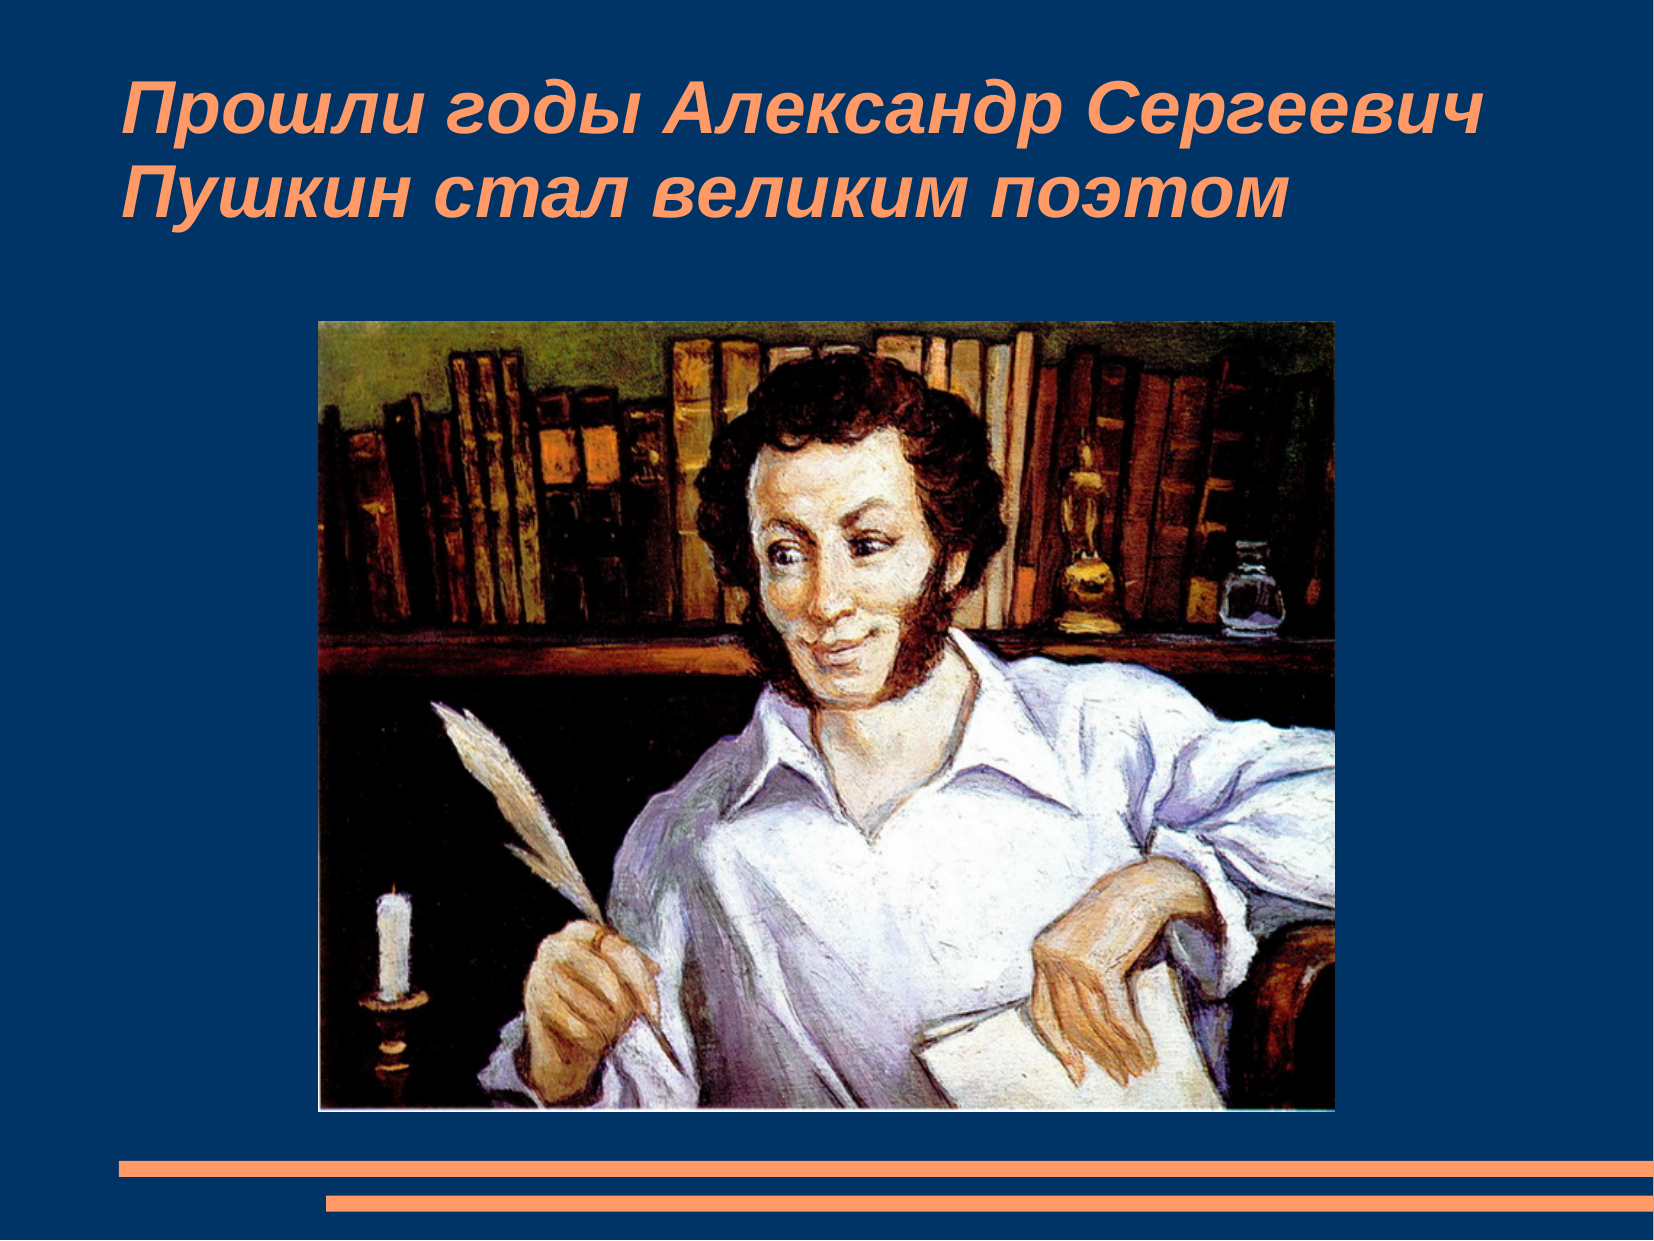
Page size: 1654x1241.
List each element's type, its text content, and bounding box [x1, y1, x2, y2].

title Прошли годы Александр Сергеевич Пушкин стал великим поэтом [121, 46, 1534, 254]
picture [318, 321, 1335, 1112]
